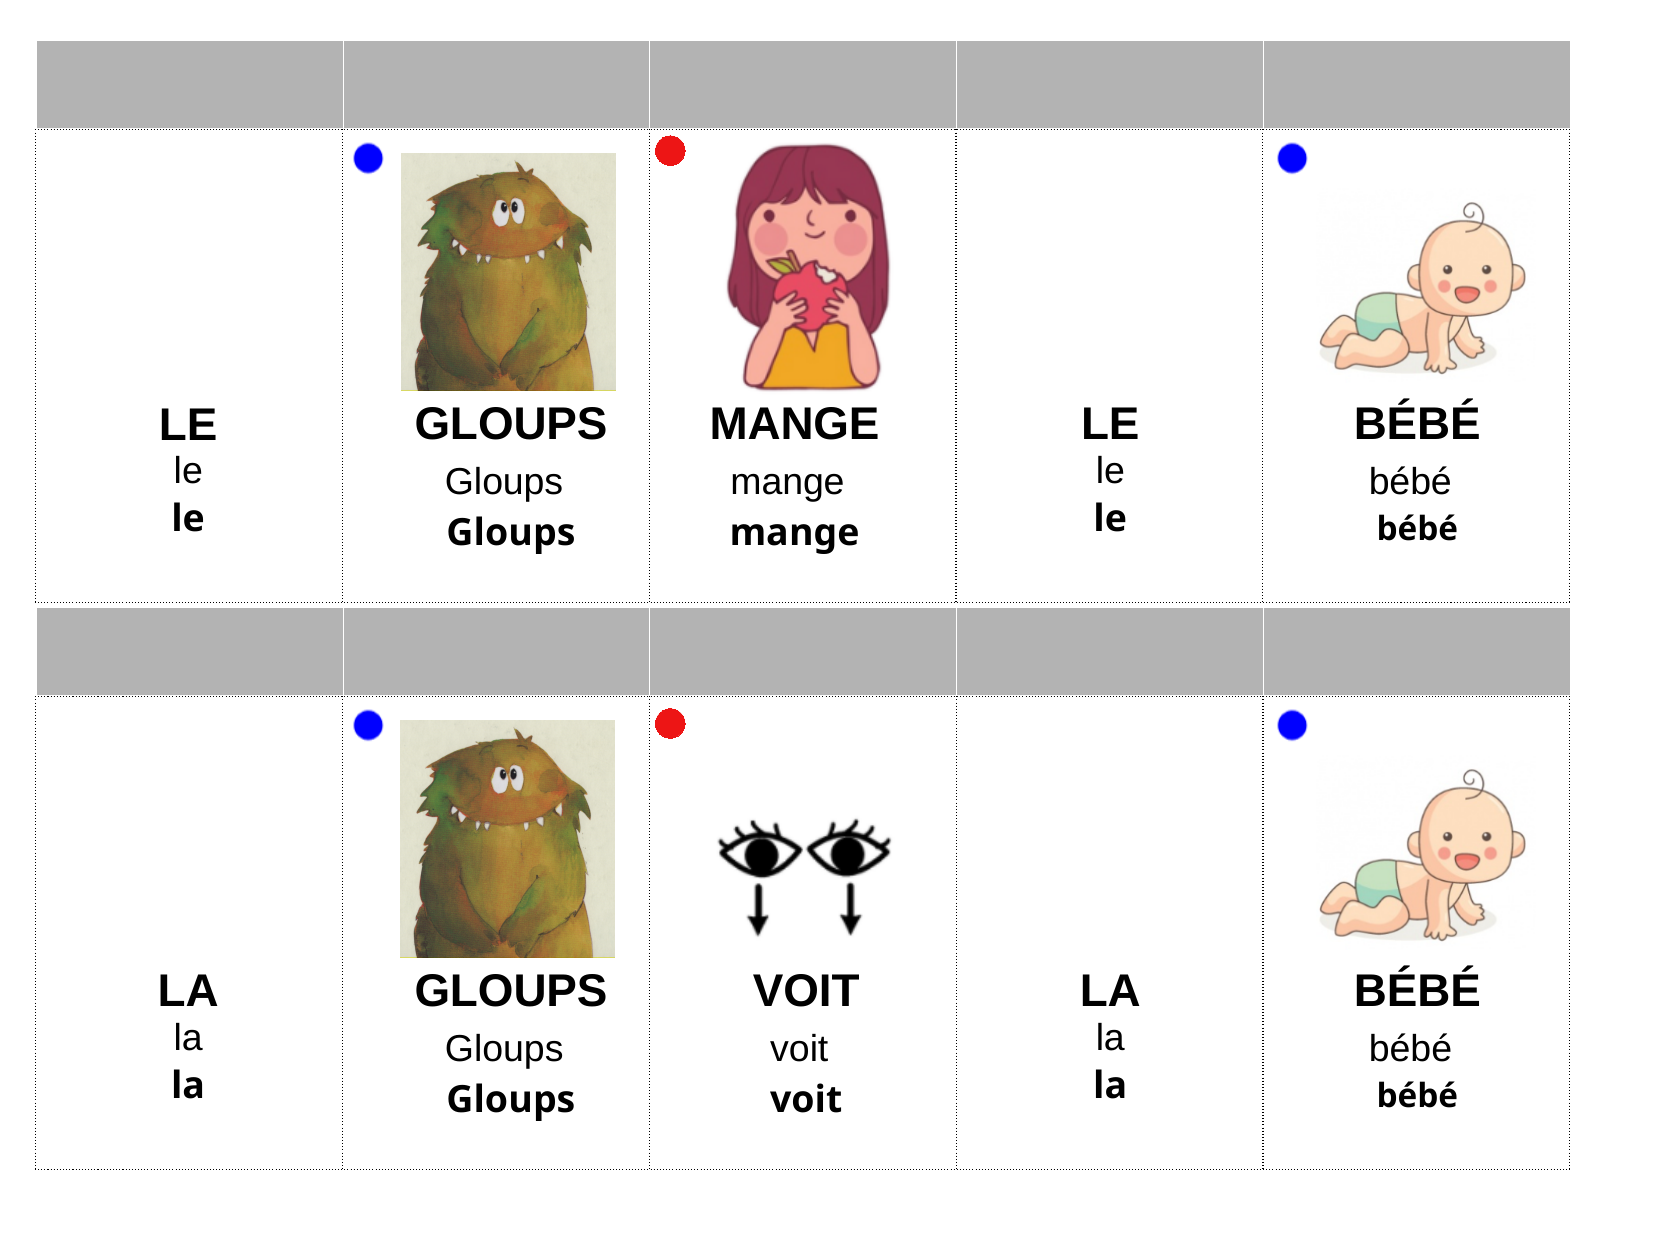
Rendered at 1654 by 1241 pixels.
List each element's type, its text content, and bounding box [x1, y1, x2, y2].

text_box MANGE mange mange [608, 390, 956, 607]
picture [401, 153, 616, 391]
table_header [342, 130, 649, 390]
table_header [35, 697, 342, 958]
table_header [344, 41, 649, 128]
table_header [957, 608, 1263, 695]
picture [1272, 135, 1312, 178]
picture [348, 135, 388, 178]
text_box LE le le [2, 391, 325, 650]
table_header [956, 130, 1263, 390]
picture [400, 720, 615, 958]
table_header [342, 697, 649, 957]
text_box VOIT voit voit [620, 957, 993, 1217]
table_header [37, 608, 343, 695]
table_header [37, 41, 343, 128]
table_header [1263, 697, 1570, 957]
table_header [650, 608, 956, 695]
text_box LE le le [956, 390, 1263, 607]
picture [348, 702, 388, 745]
table_header [957, 41, 1263, 128]
table_header [35, 130, 342, 391]
picture [1316, 755, 1536, 950]
picture [1272, 702, 1312, 745]
text_box BÉBÉ bébé bébé [1263, 957, 1571, 1217]
text_box [655, 708, 686, 739]
picture [693, 802, 910, 945]
table_header [1264, 41, 1570, 128]
table_header [1264, 608, 1570, 695]
text_box LA la la [2, 958, 325, 1217]
text_box BÉBÉ bébé bébé [1263, 390, 1571, 607]
table_header [956, 697, 1263, 957]
table_header [649, 697, 956, 957]
table_header [1263, 130, 1570, 390]
picture [717, 141, 898, 402]
text_box GLOUPS Gloups Gloups [325, 957, 620, 1217]
table_header [344, 608, 649, 695]
text_box [655, 135, 686, 166]
text_box LA la la [993, 957, 1263, 1217]
table_header [649, 130, 956, 390]
picture [1316, 188, 1536, 383]
text_box GLOUPS Gloups Gloups [325, 390, 608, 607]
table_header [650, 41, 956, 128]
